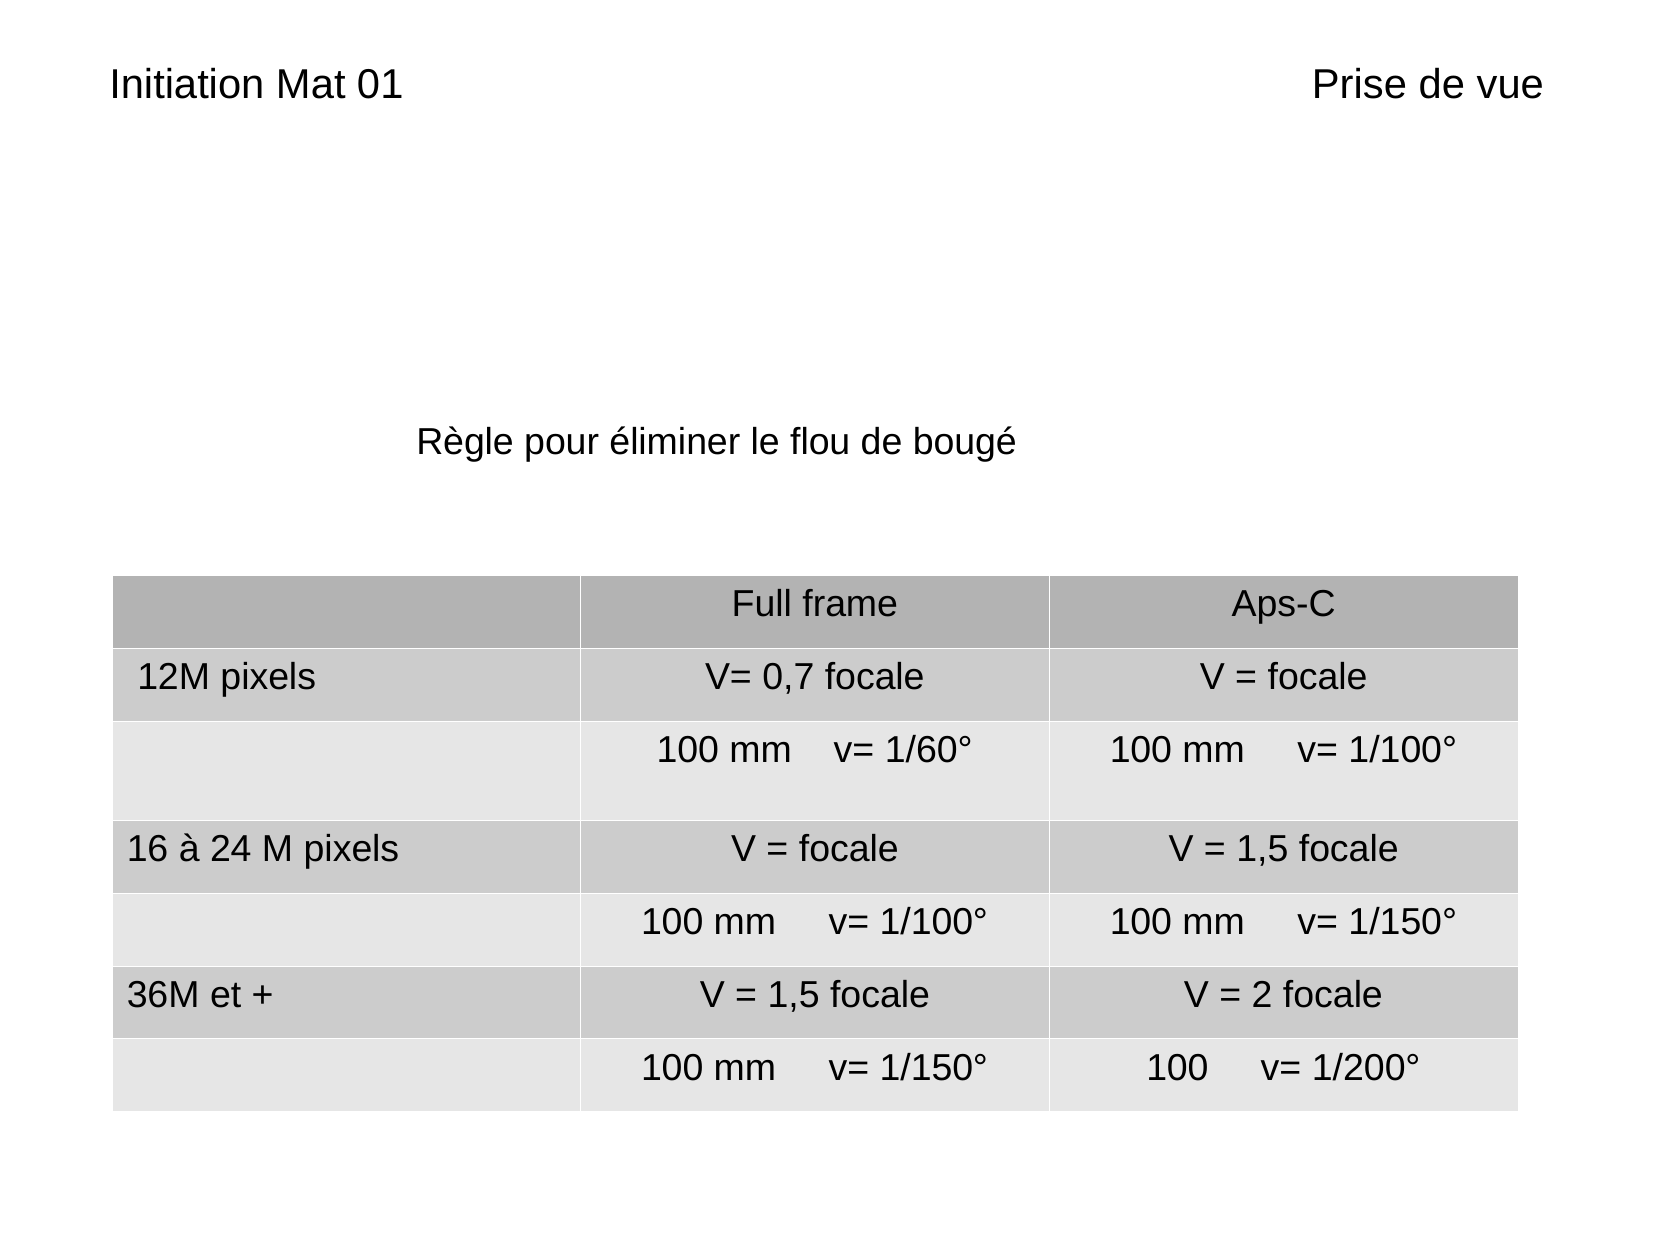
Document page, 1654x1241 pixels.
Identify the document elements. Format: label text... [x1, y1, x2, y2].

table_cell [113, 722, 580, 820]
table_cell V = 1,5 focale [1050, 821, 1518, 893]
table_cell 12M pixels [113, 649, 580, 721]
table_cell 100 mm v= 1/150° [581, 1039, 1049, 1111]
table_cell 100 v= 1/200° [1050, 1039, 1518, 1111]
table_cell 100 mm v= 1/60° [581, 722, 1049, 820]
table_cell 100 mm v= 1/100° [581, 894, 1049, 966]
table_header Full frame [581, 576, 1049, 648]
table_header Aps-C [1050, 576, 1518, 648]
table_cell V= 0,7 focale [581, 649, 1049, 721]
table_cell V = 1,5 focale [581, 967, 1049, 1038]
table_cell 16 à 24 M pixels [113, 821, 580, 893]
table_cell V = 2 focale [1050, 967, 1518, 1038]
title Initiation Mat 01 Prise de vue [82, 49, 1571, 119]
table_cell [113, 1039, 580, 1111]
table_cell [113, 894, 580, 966]
table_header [113, 576, 580, 648]
table_cell V = focale [581, 821, 1049, 893]
text_box Règle pour éliminer le flou de bougé [401, 413, 1032, 471]
table_cell 100 mm v= 1/150° [1050, 894, 1518, 966]
table_cell 100 mm v= 1/100° [1050, 722, 1518, 820]
table_cell 36M et + [113, 967, 580, 1038]
table_cell V = focale [1050, 649, 1518, 721]
